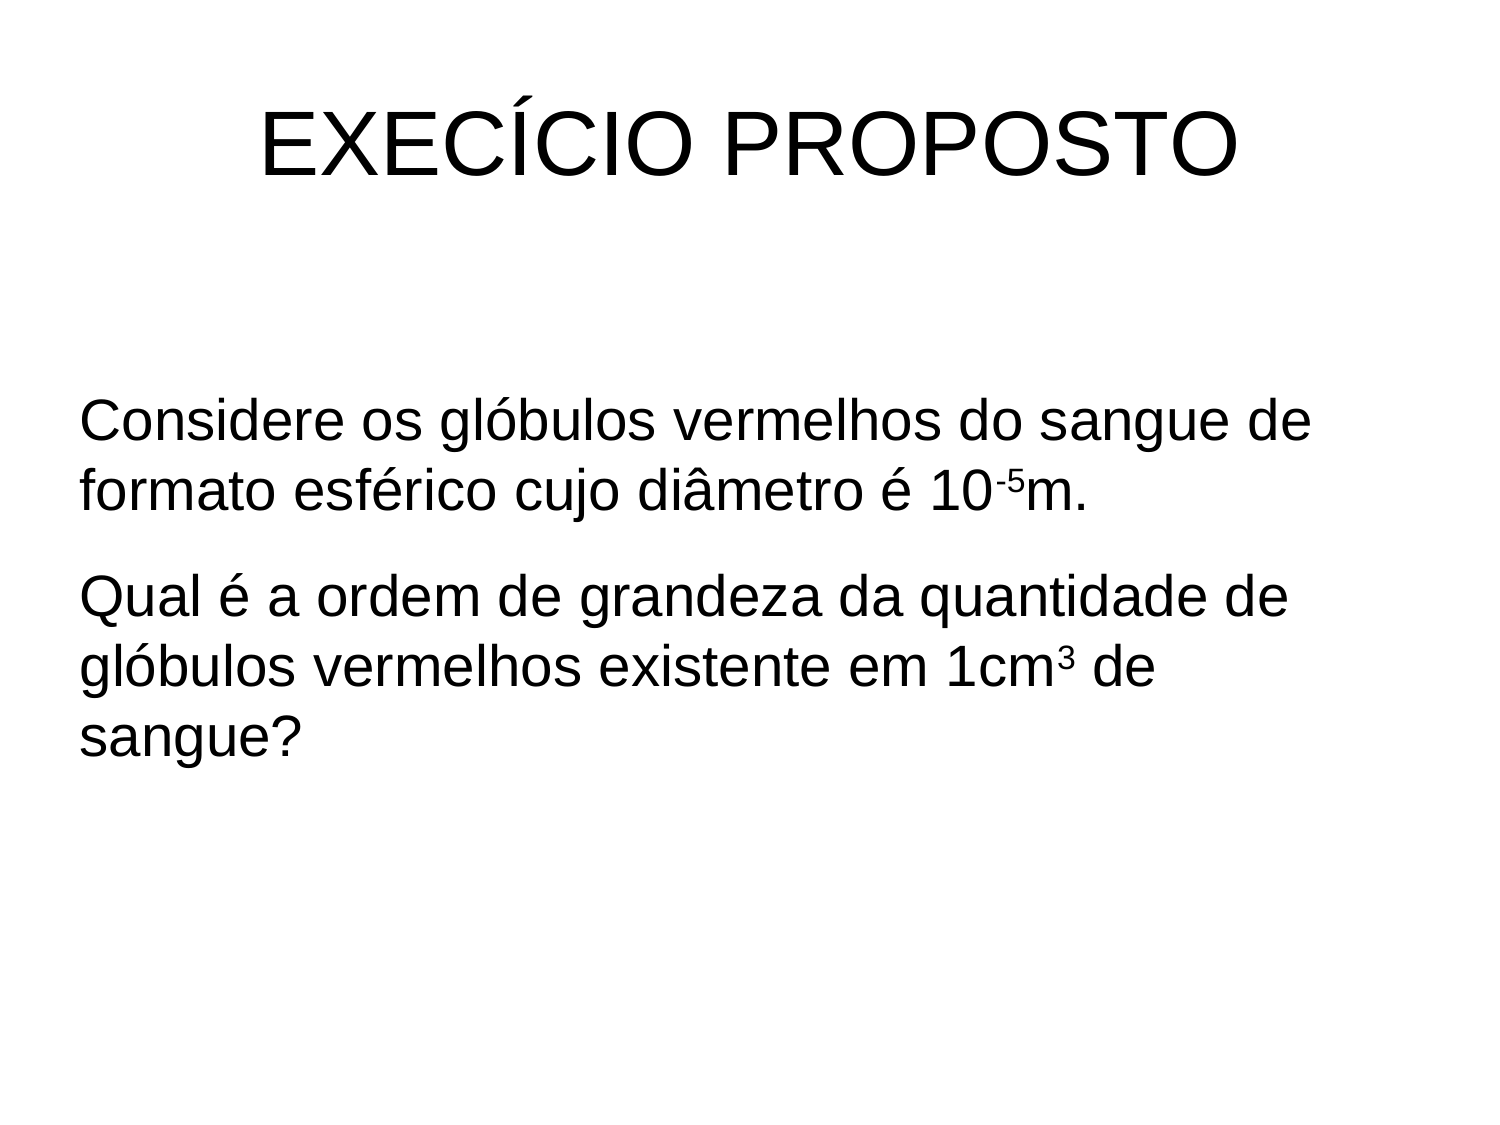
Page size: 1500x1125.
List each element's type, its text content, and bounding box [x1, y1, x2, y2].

text_box Considere os glóbulos vermelhos do sangue de formato esférico cujo diâmetro é 10-5m. Qual é a ordem de grandeza da quantidade de glóbulos vermelhos existente em 1cm3 de sangue? [64, 374, 1400, 777]
title EXECÍCIO PROPOSTO [75, 45, 1426, 233]
